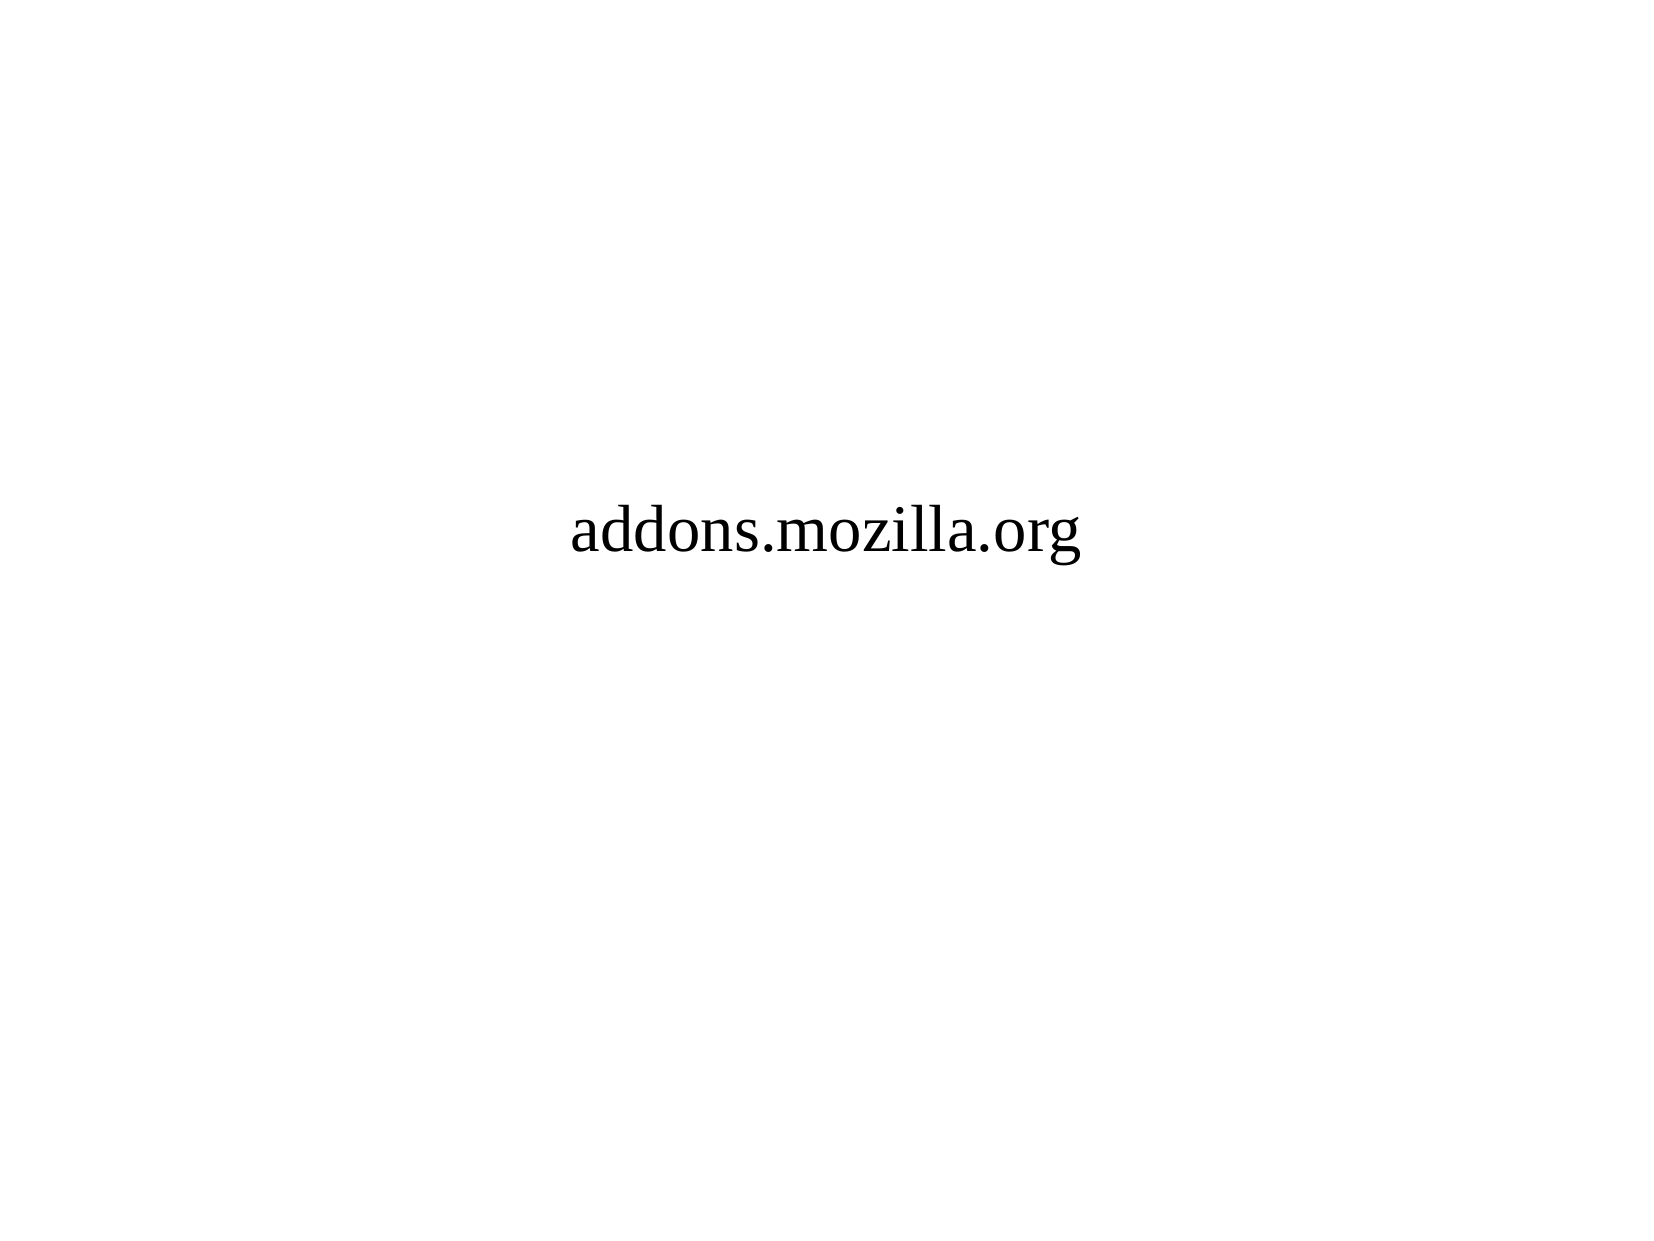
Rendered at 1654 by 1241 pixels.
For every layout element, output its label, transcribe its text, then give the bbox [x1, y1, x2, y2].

subtitle addons.mozilla.org [82, 49, 1571, 1010]
